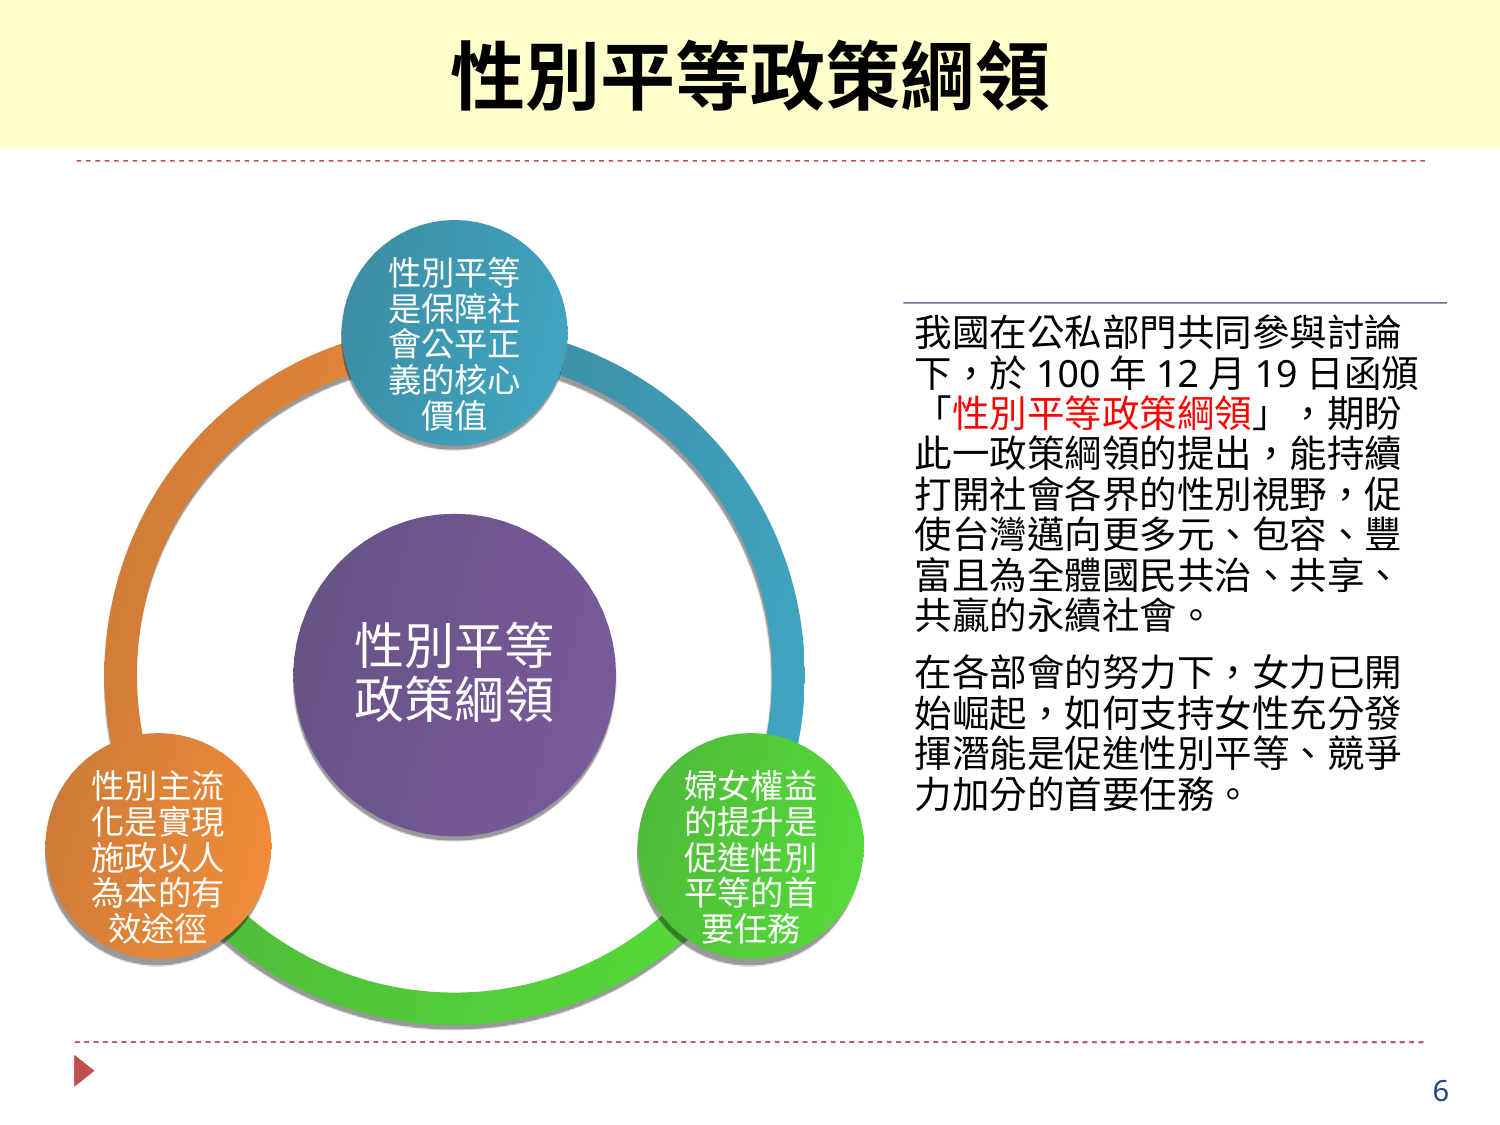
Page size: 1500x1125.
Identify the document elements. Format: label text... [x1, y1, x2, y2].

text_box [224, 916, 685, 1026]
text_box [560, 343, 805, 743]
text_box 性別平等是保障社會公平正義的核心價值 [341, 219, 568, 446]
text_box 性別主流化是實現施政以人為本的有效途徑 [45, 733, 272, 959]
text_box [104, 343, 349, 743]
text_box 性別平等政策綱領 [293, 513, 617, 837]
text_box 婦女權益的提升是促進性別平等的首要任務 [637, 733, 864, 959]
text_box 我國在公私部門共同參與討論下，於100年12月19日函頒「性別平等政策綱領」，期盼此一政策綱領的提出，能持續打開社會各界的性別視野，促使台灣邁向更多元、包容、豐富且為全體國民共治、共享、共贏的永續社會。 在各部會的努力下，女力已開始崛起，如何支持女性充分發揮潛能是促進性別平等、競爭力加分的首要任務。 [903, 302, 1447, 905]
text_box 6 [1417, 1065, 1500, 1125]
text_box 性別平等政策綱領 [0, 0, 1500, 150]
